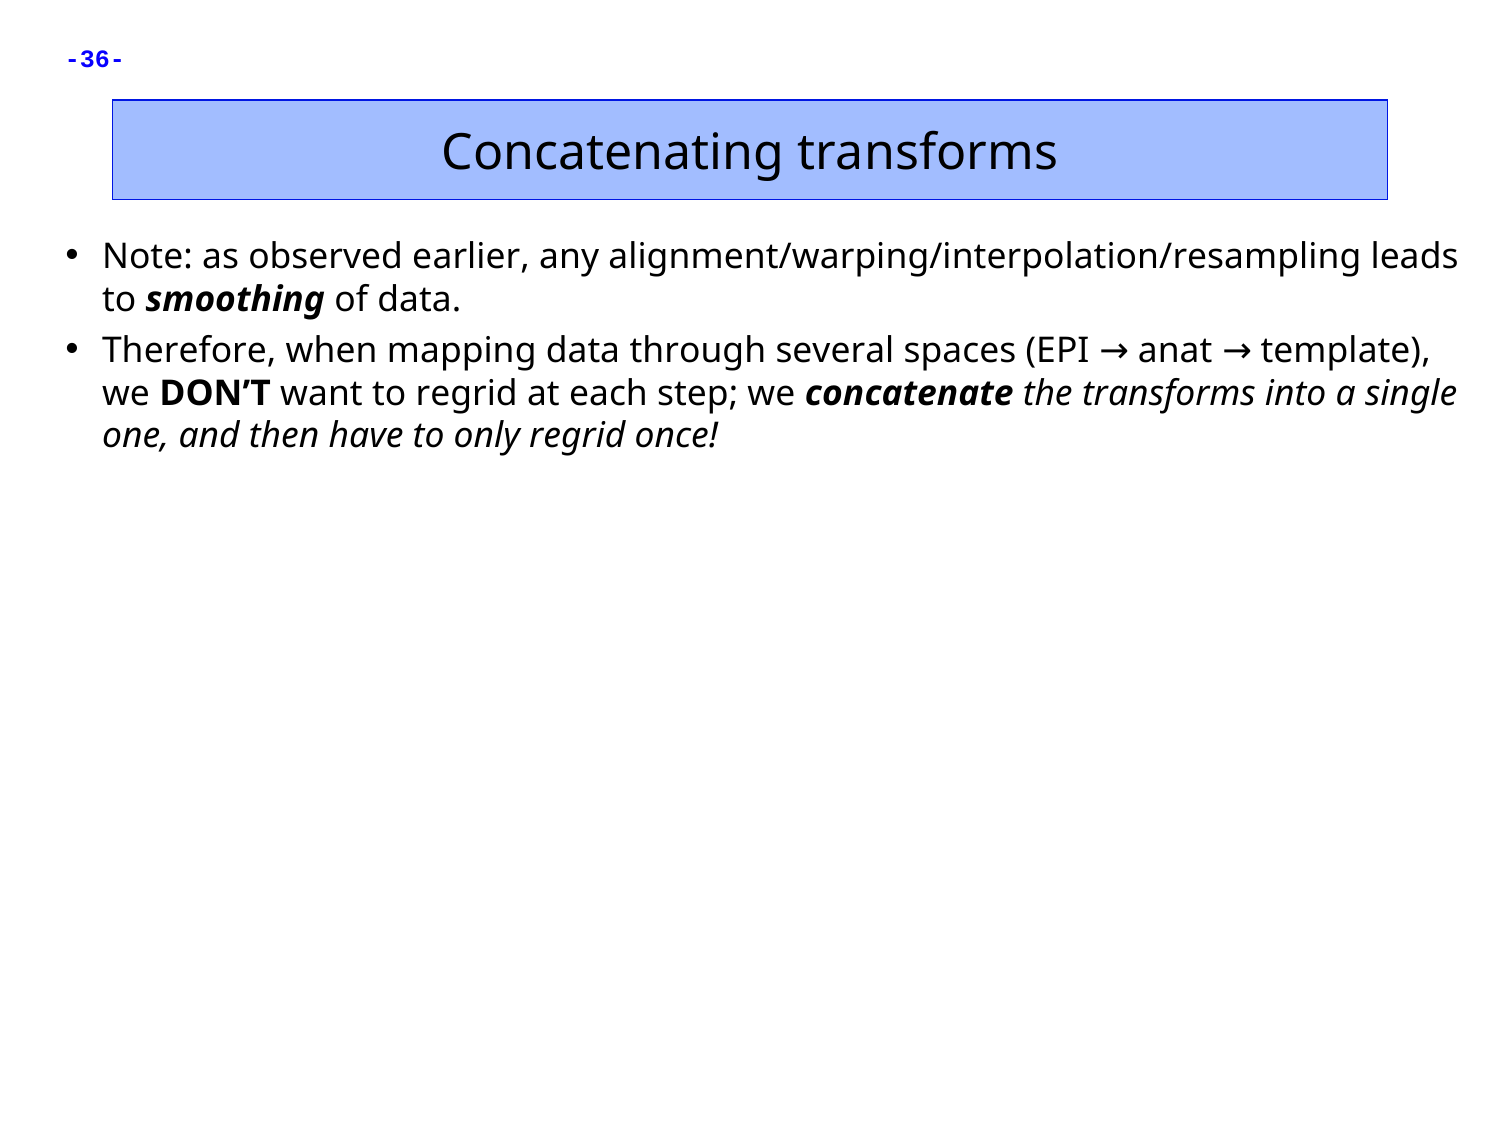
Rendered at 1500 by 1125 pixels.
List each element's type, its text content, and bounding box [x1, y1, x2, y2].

text_box Note: as observed earlier, any alignment/warping/interpolation/resampling leads to smoothing of data. Therefore, when mapping data through several spaces (EPI → anat → template), we DON’T want to regrid at each step; we concatenate the transforms into a single one, and then have to only regrid once! [49, 226, 1478, 519]
text_box Concatenating transforms [112, 99, 1388, 200]
